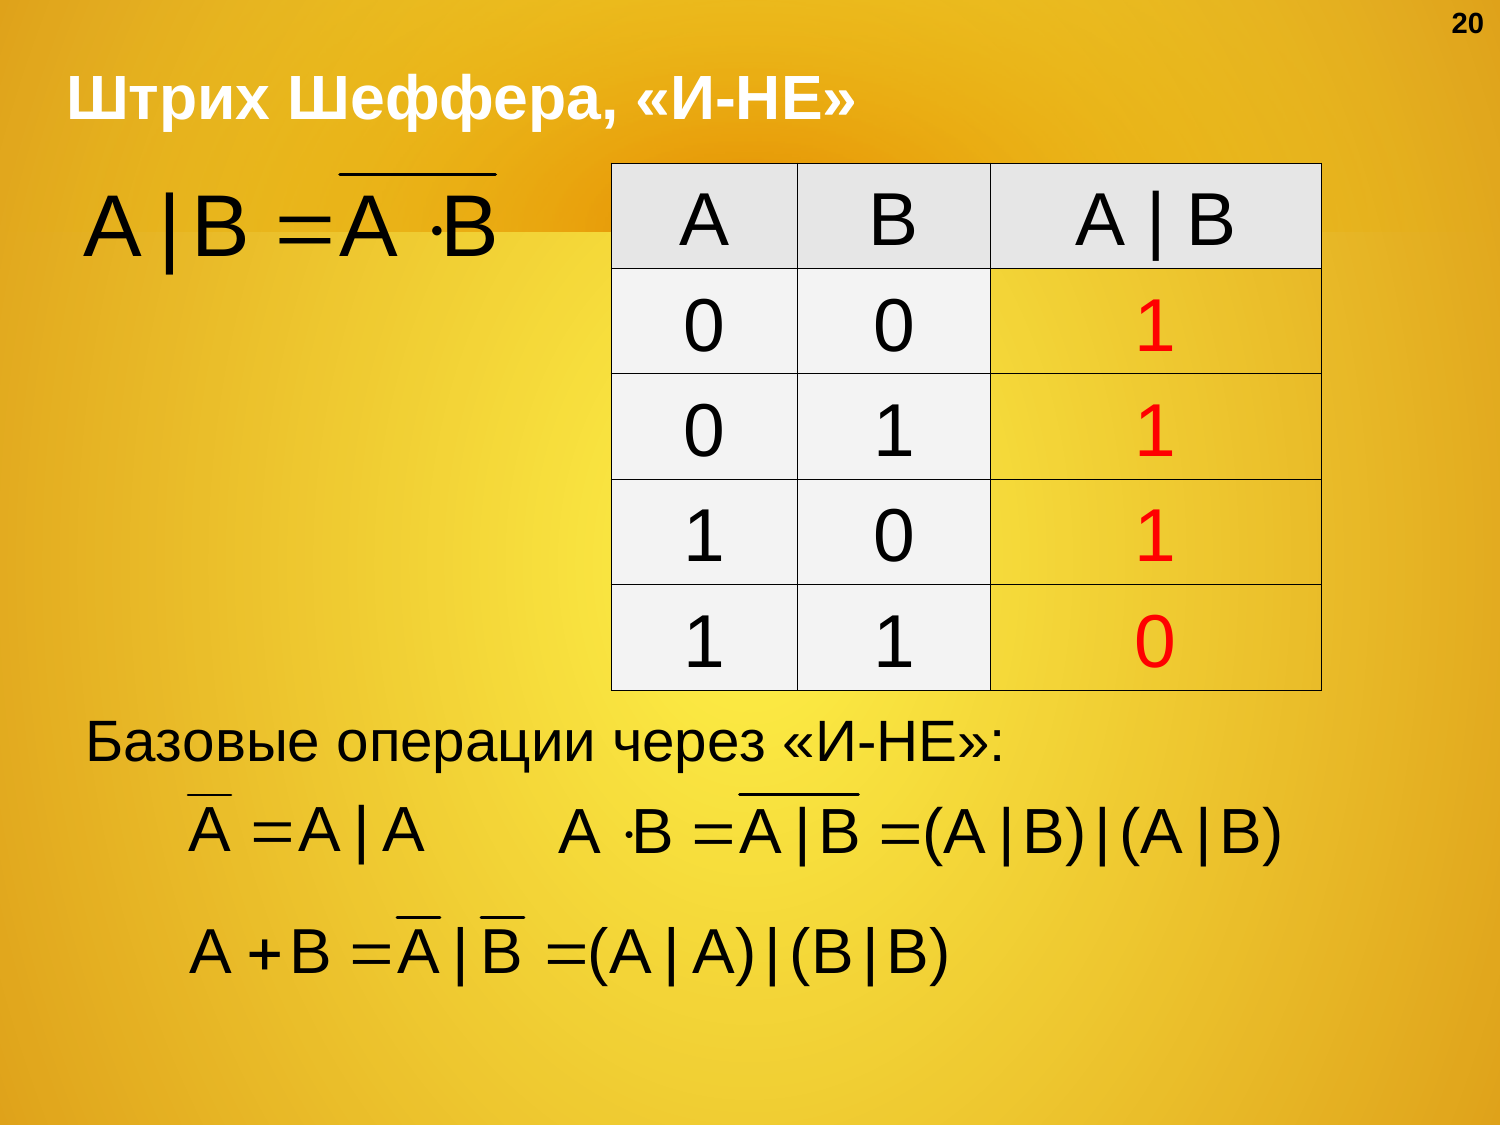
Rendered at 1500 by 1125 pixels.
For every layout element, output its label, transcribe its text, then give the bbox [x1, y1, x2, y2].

chart [547, 779, 1295, 881]
text_box Базовые операции через «И-НЕ»: [70, 695, 1022, 781]
table_cell 1 [991, 374, 1321, 479]
table_cell 1 [612, 480, 797, 584]
text_box <номер> [1148, 0, 1499, 75]
table_cell 1 [991, 269, 1321, 373]
table_cell 1 [612, 585, 797, 690]
table_cell 0 [612, 374, 797, 479]
chart [179, 904, 958, 1001]
title Штрих Шеффера, «И-НЕ» [50, 49, 1462, 127]
table_cell 1 [798, 585, 990, 690]
table_cell 0 [991, 585, 1321, 690]
table_header А | B [991, 164, 1321, 268]
table_header B [798, 164, 990, 268]
table_cell 0 [798, 480, 990, 584]
table_cell 0 [612, 269, 797, 373]
table_cell 1 [991, 480, 1321, 584]
chart [177, 782, 439, 878]
table_header A [612, 164, 797, 268]
table_cell 0 [798, 269, 990, 373]
chart [68, 153, 516, 293]
table_cell 1 [798, 374, 990, 479]
